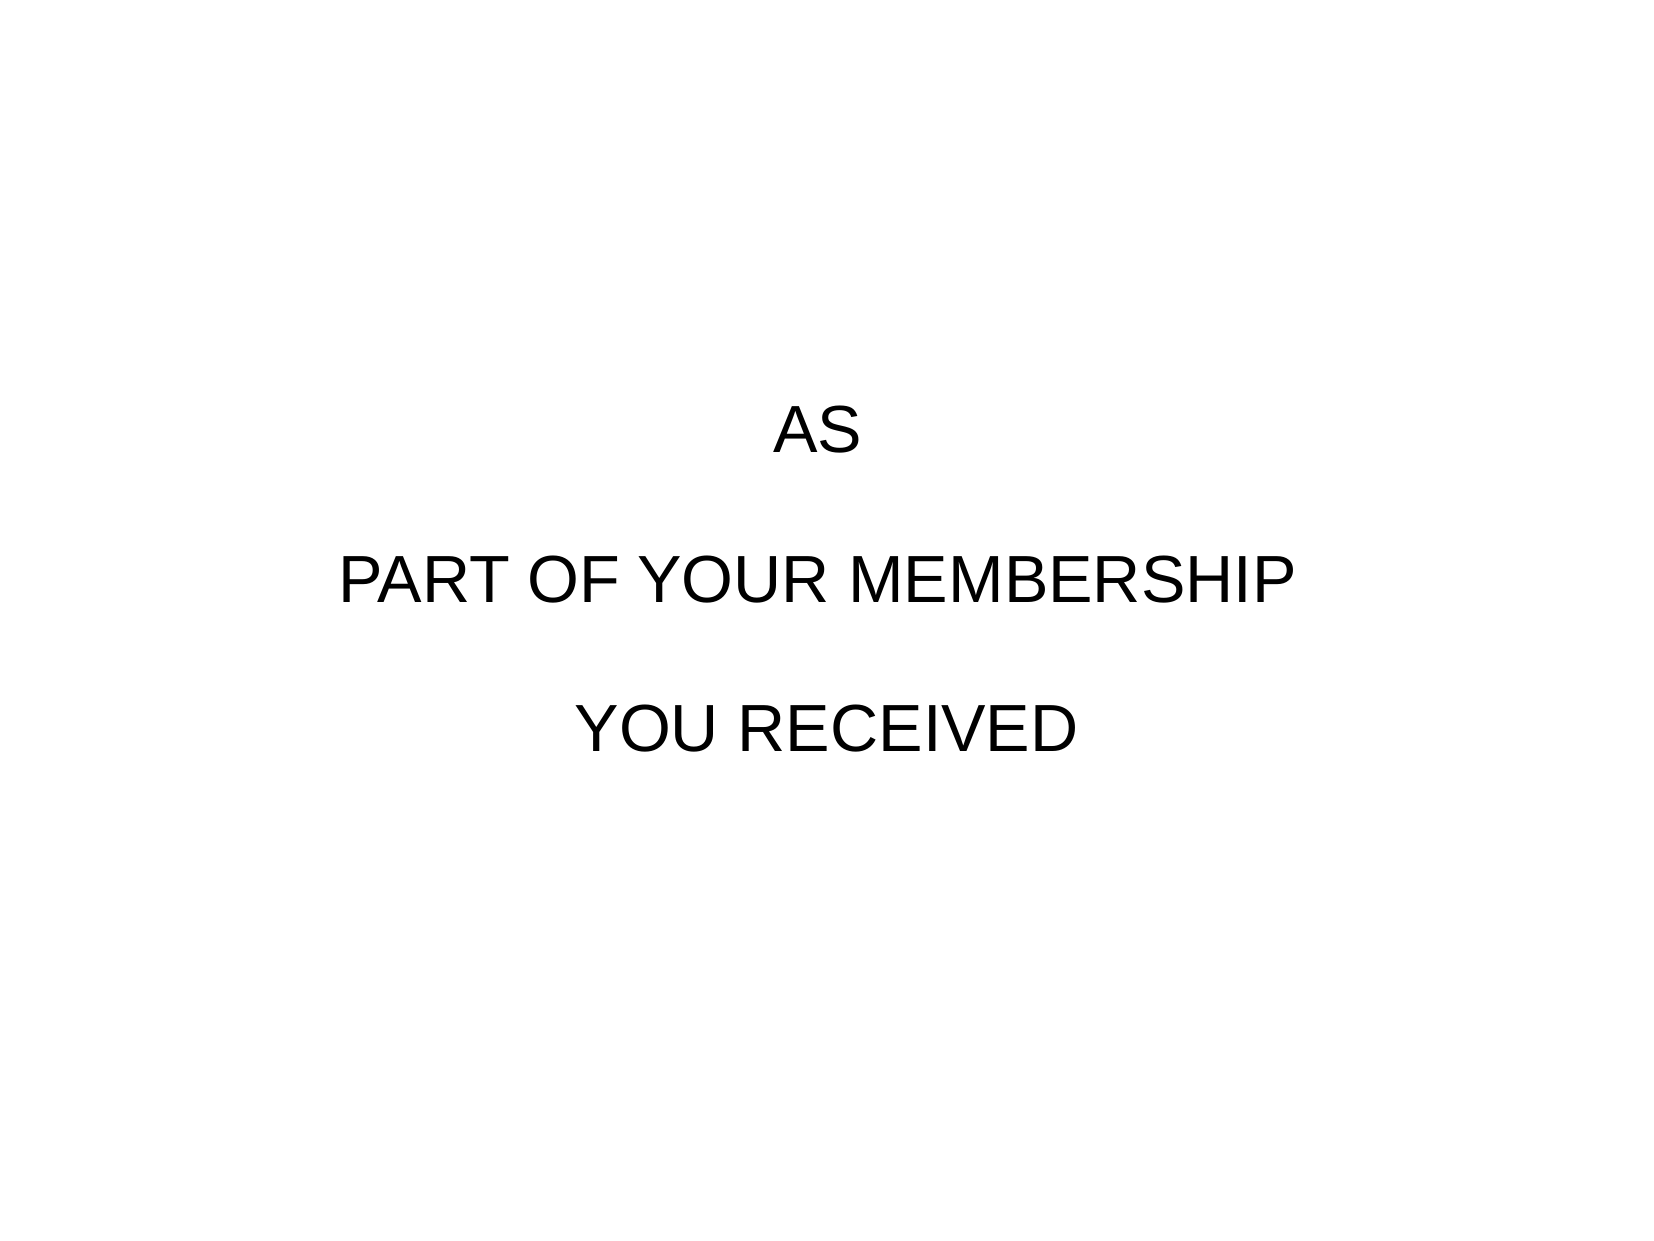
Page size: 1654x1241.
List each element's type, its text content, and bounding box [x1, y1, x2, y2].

subtitle AS PART OF YOUR MEMBERSHIP YOU RECEIVED [82, 49, 1571, 1109]
